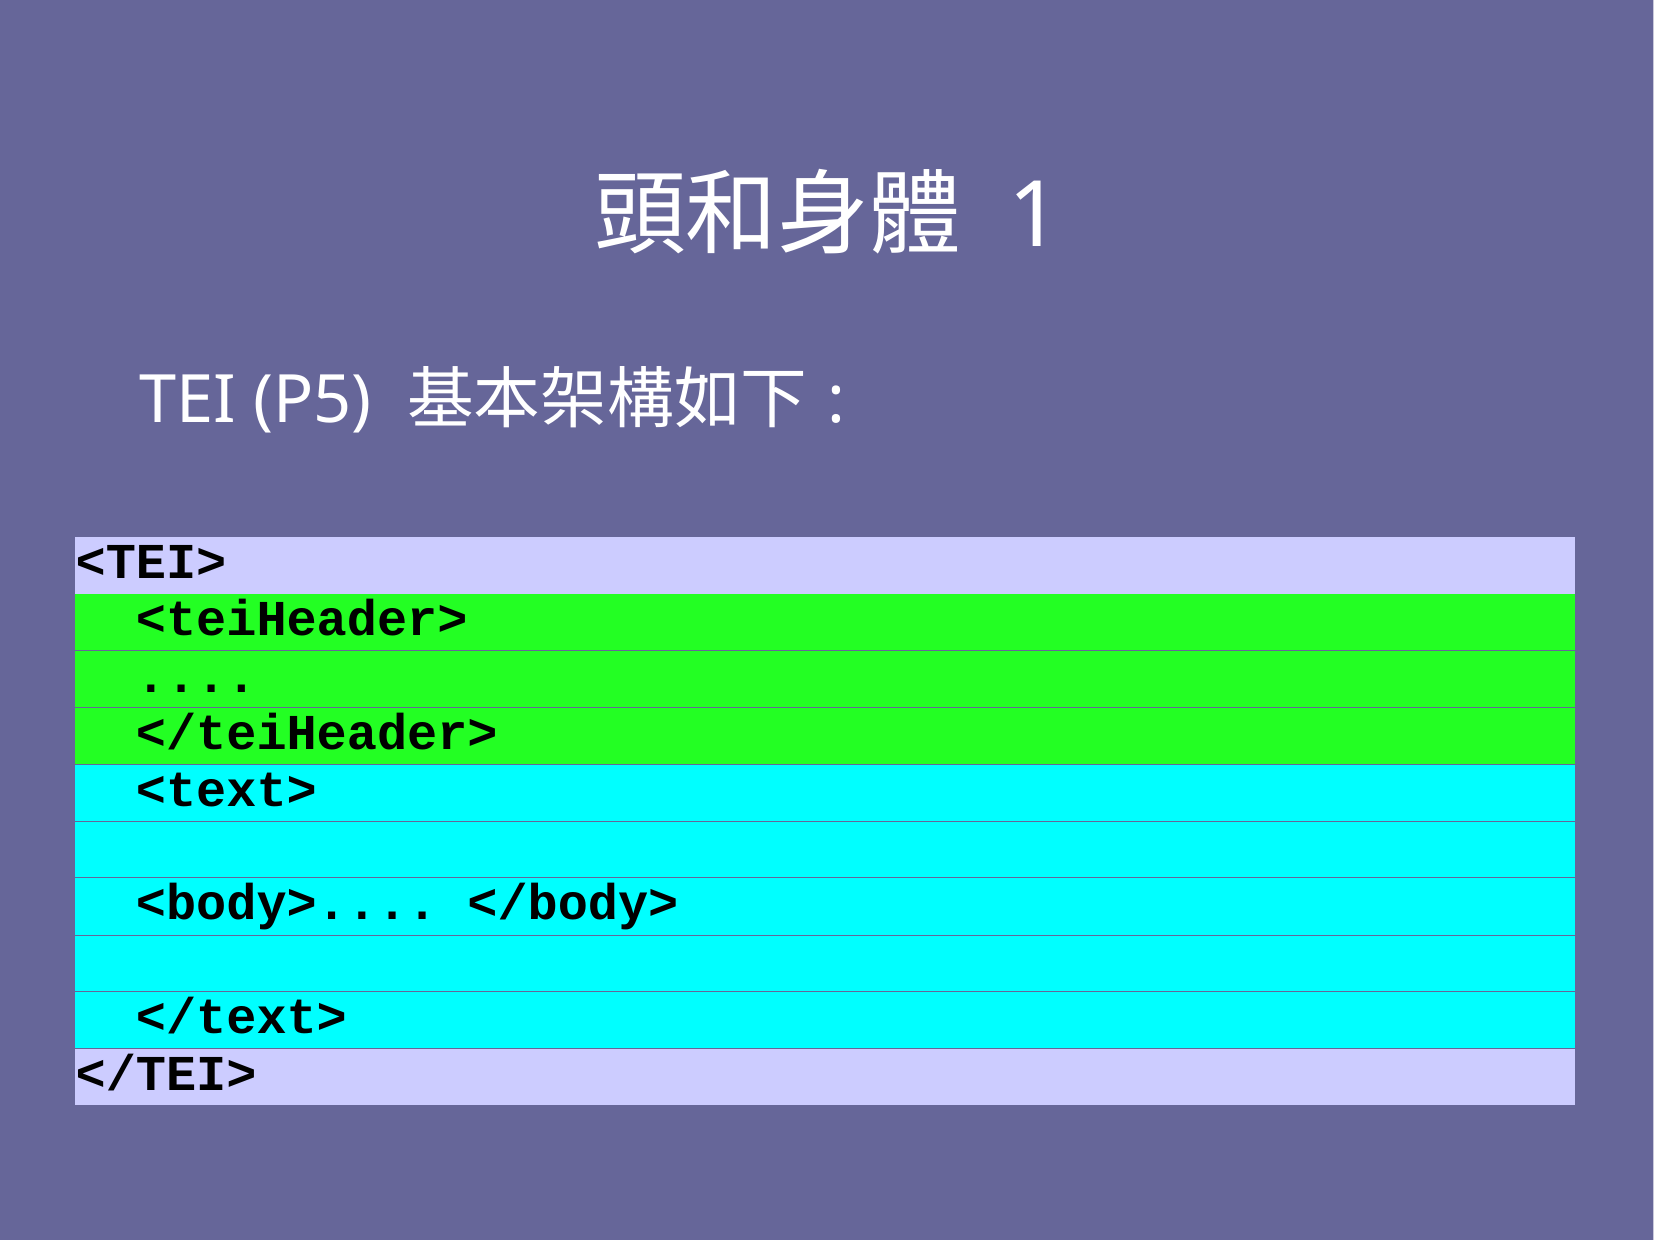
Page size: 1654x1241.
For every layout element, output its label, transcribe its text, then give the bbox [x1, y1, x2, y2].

title 頭和身體 1 [121, 102, 1534, 310]
chart [74, 536, 1576, 1204]
list TEI (P5) 基本架構如下: [121, 344, 1534, 536]
